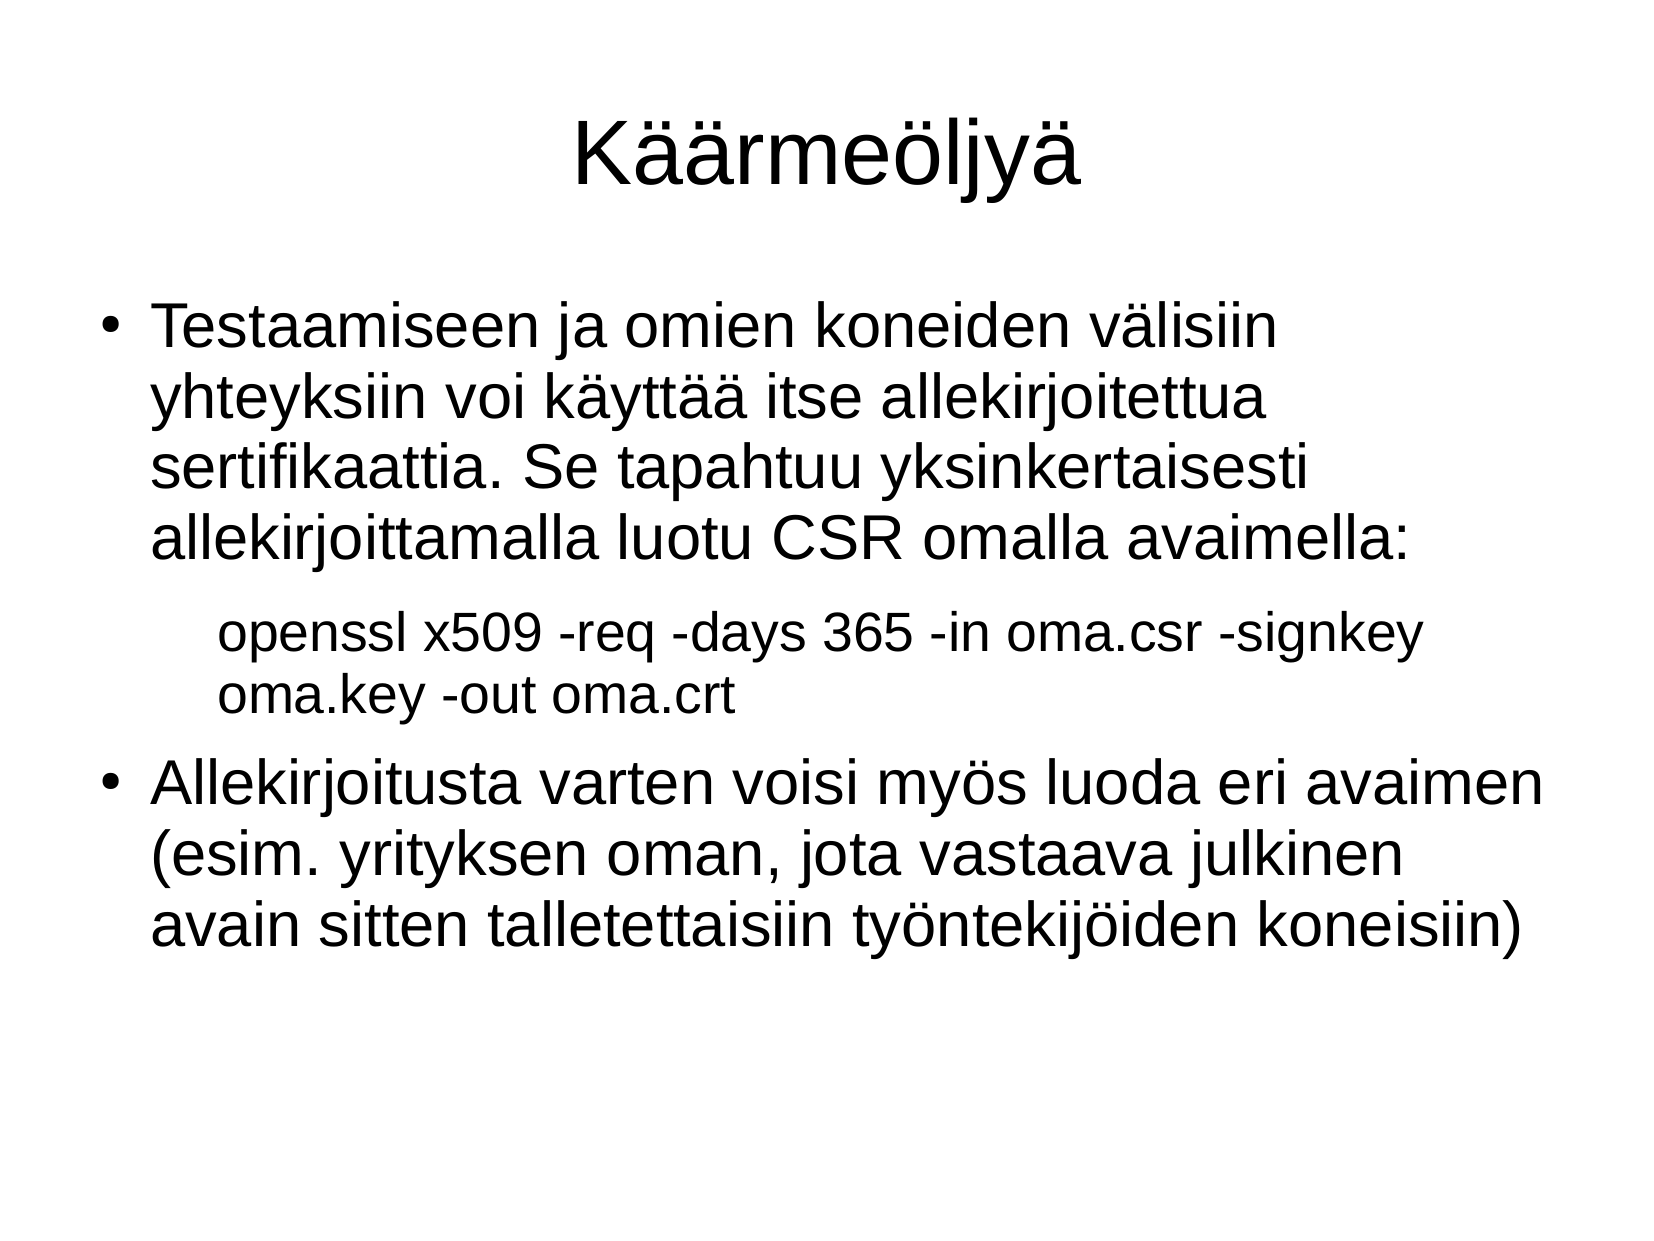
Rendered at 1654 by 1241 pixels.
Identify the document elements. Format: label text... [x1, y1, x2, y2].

title Käärmeöljyä [82, 49, 1571, 257]
list Testaamiseen ja omien koneiden välisiin yhteyksiin voi käyttää itse allekirjoitettua sertifikaattia. Se tapahtuu yksinkertaisesti allekirjoittamalla luotu CSR omalla avaimella: openssl x509 -req -days 365 -in oma.csr -signkey oma.key -out oma.crt Allekirjoitusta varten voisi myös luoda eri avaimen (esim. yrityksen oman, jota vastaava julkinen avain sitten talletettaisiin työntekijöiden koneisiin) [82, 290, 1571, 1010]
